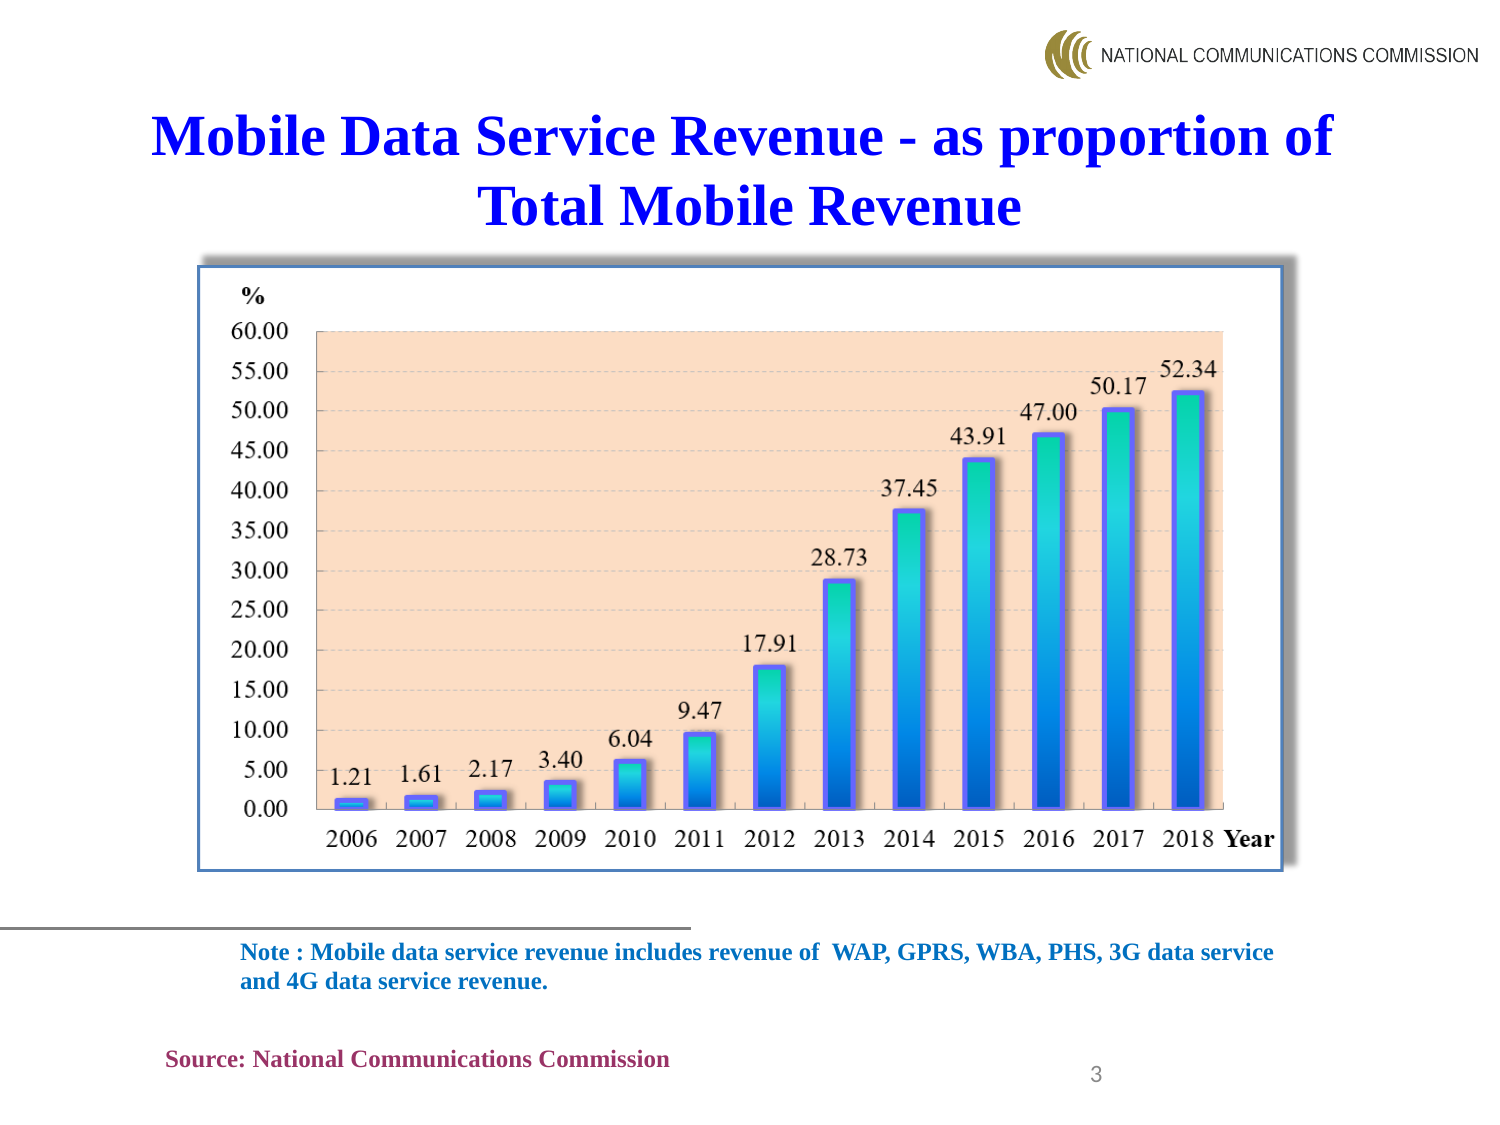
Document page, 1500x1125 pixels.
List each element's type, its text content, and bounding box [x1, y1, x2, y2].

picture [1045, 30, 1479, 79]
text_box [1074, 1042, 1426, 1103]
text_box Note : Mobile data service revenue includes revenue of WAP, GPRS, WBA, PHS, 3G data service and 4G data service revenue. [0, 928, 1500, 1003]
picture [194, 247, 1306, 874]
text_box Mobile Data Service Revenue - as proportion of Total Mobile Revenue [0, 90, 1500, 216]
text_box Source: National Communications Commission [0, 1035, 703, 1081]
